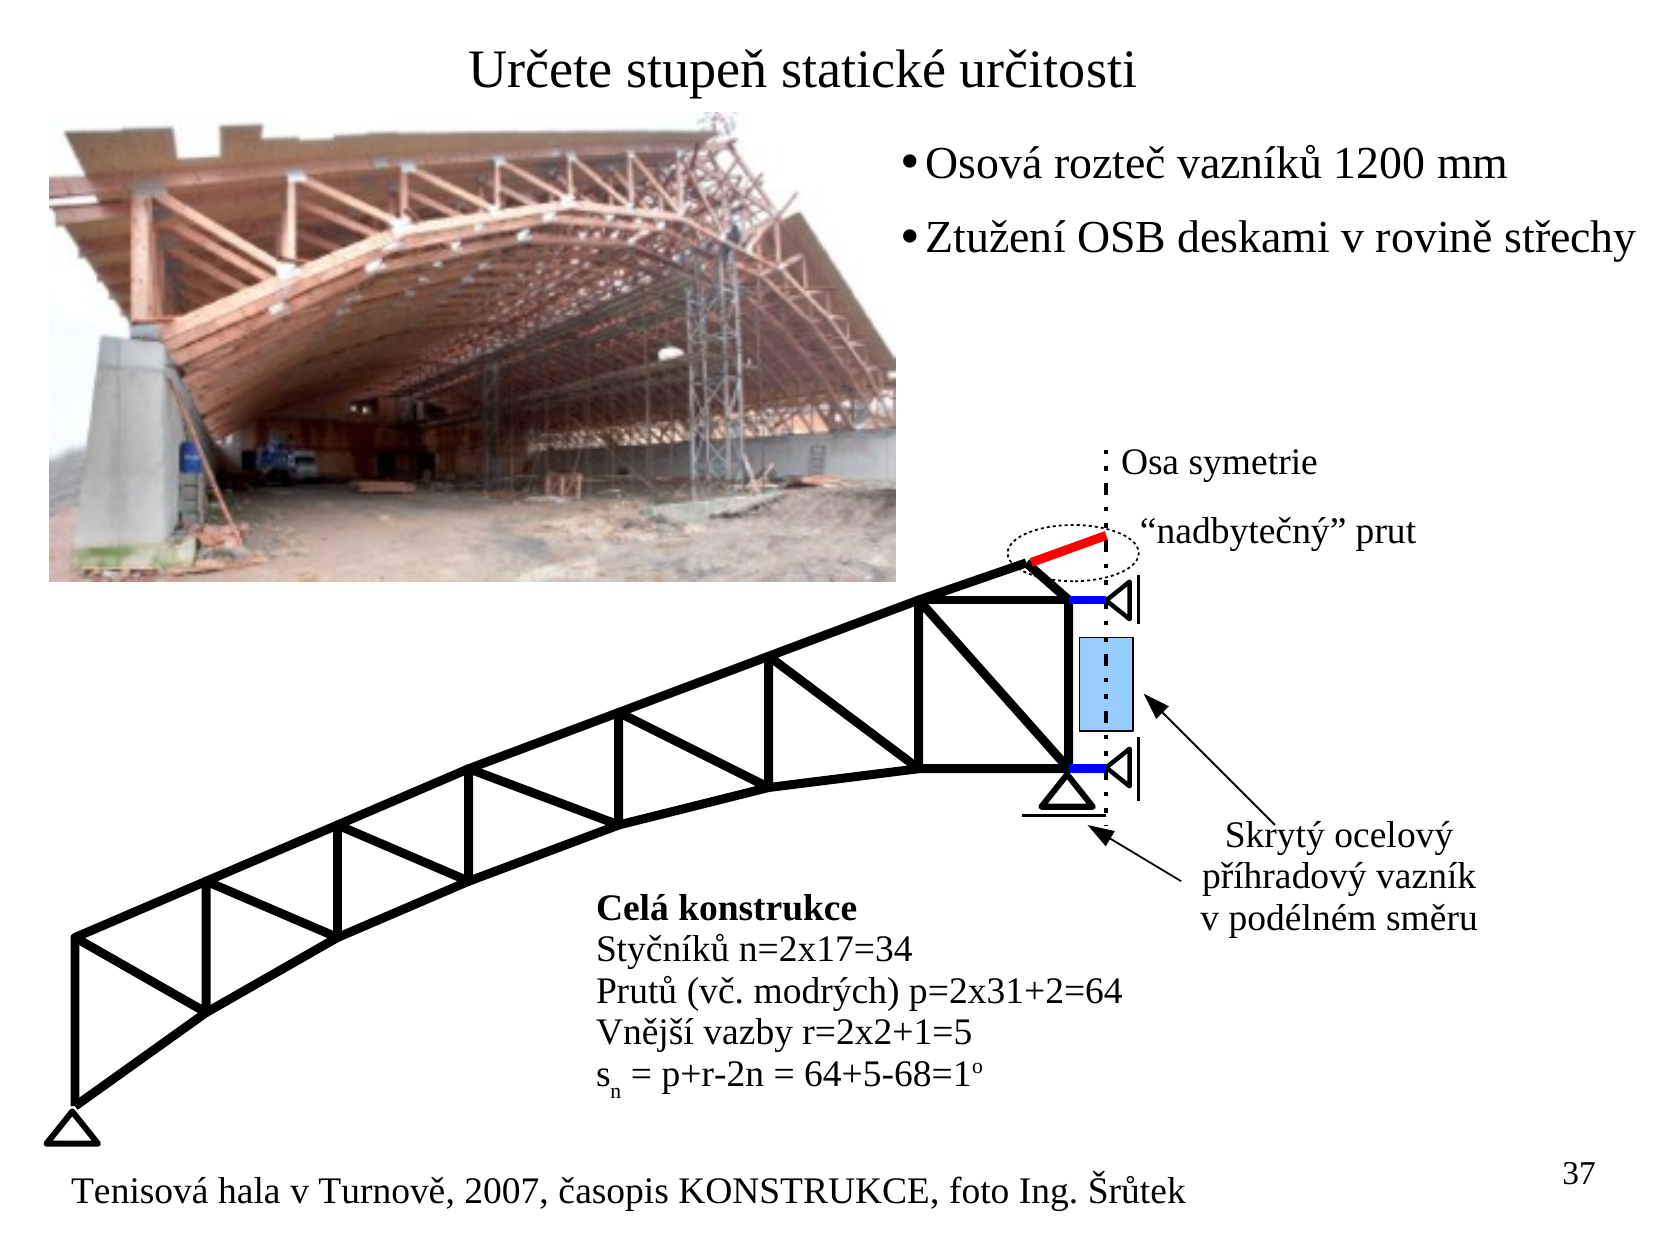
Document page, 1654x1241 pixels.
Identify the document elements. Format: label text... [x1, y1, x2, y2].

text_box [1079, 637, 1133, 732]
title Určete stupeň statické určitosti [59, 7, 1548, 132]
list Osová rozteč vazníků 1200 mm Ztužení OSB deskami v rovině střechy [896, 137, 1654, 432]
text_box Skrytý ocelový příhradový vazník v podélném směru [1178, 806, 1501, 958]
text_box Celá konstrukce Styčníků n=2x17=34 Prutů (vč. modrých) p=2x31+2=64 Vnější vazby r=2x2+1=5 sn = p+r-2n = 64+5-68=1o [581, 879, 1163, 1133]
text_box “nadbytečný” prut [1125, 502, 1501, 563]
text_box Tenisová hala v Turnově, 2007, časopis KONSTRUKCE, foto Ing. Šrůtek [56, 1162, 1369, 1223]
text_box Osa symetrie [1106, 433, 1425, 495]
picture [49, 112, 896, 582]
